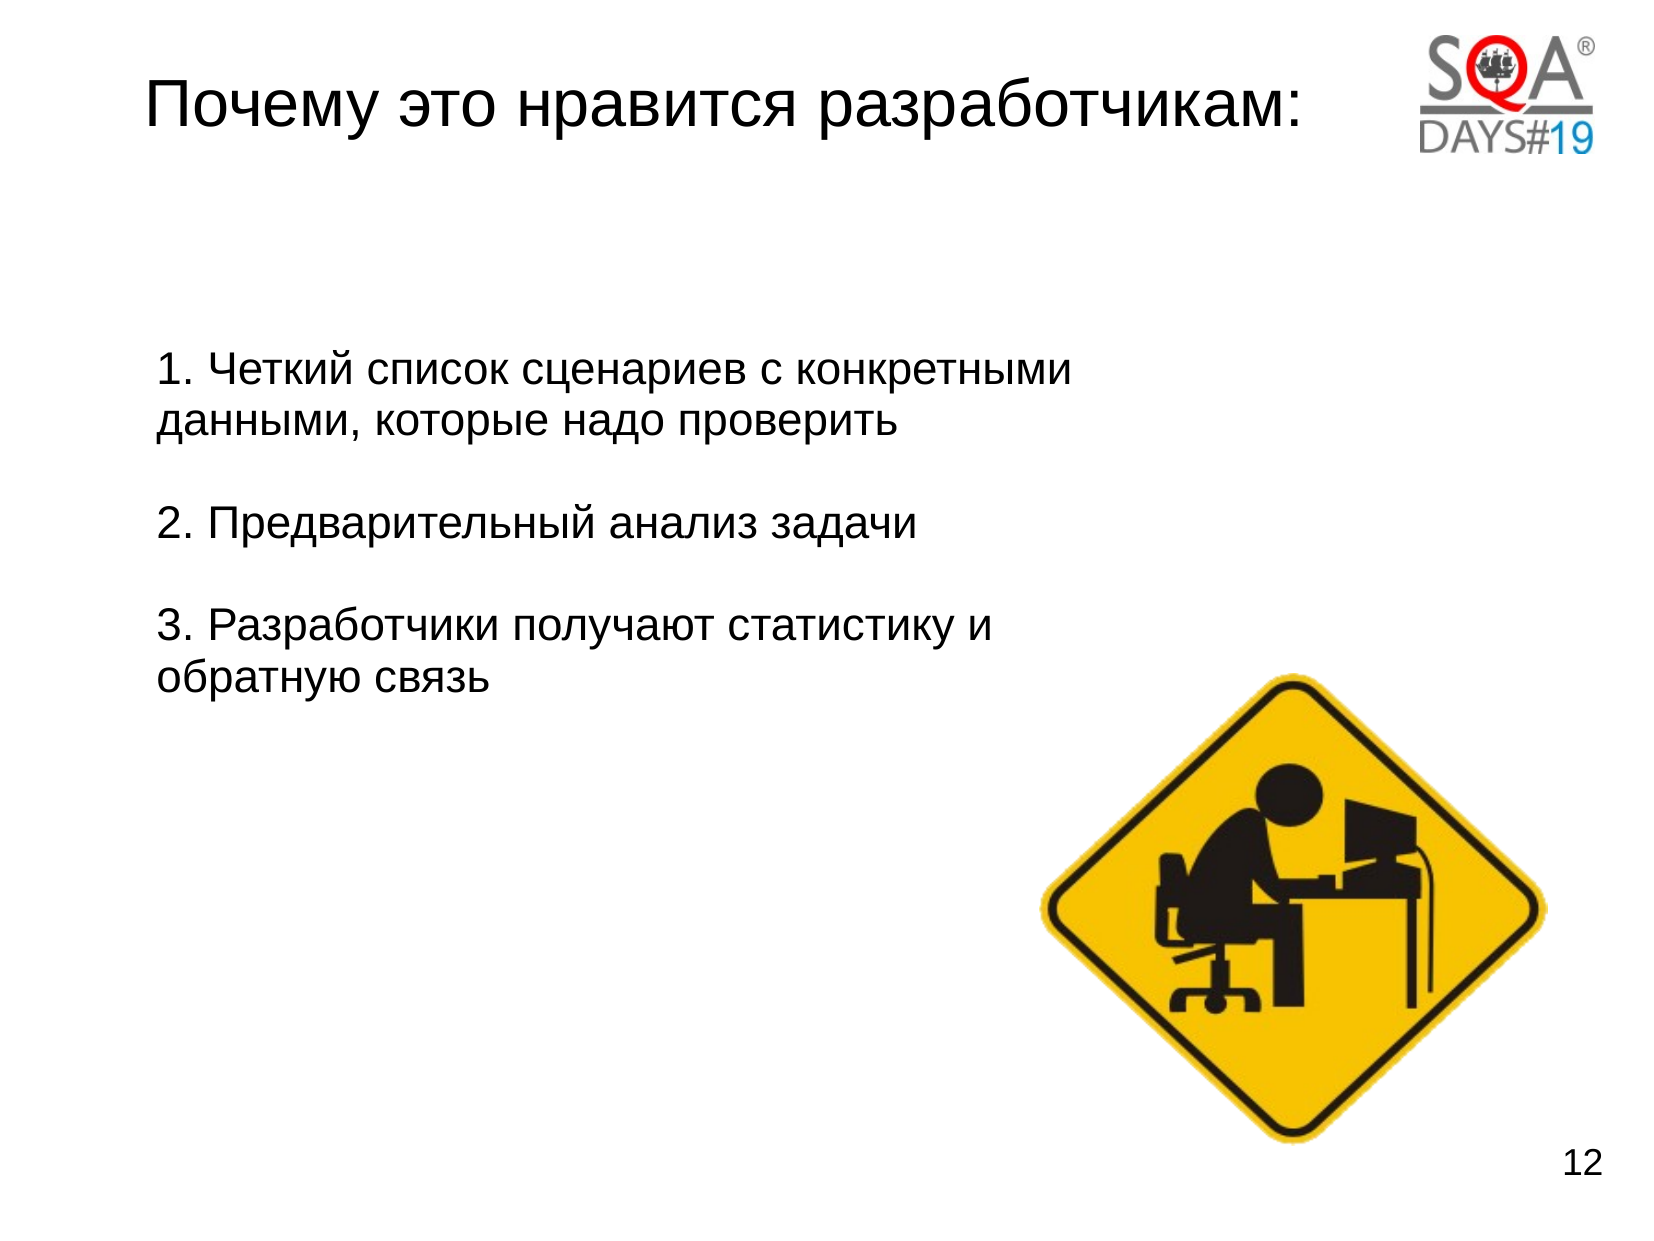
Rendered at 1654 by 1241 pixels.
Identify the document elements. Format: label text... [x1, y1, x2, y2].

text_box 12 [1547, 1134, 1630, 1234]
text_box Почему это нравится разработчикам: [129, 59, 1347, 224]
text_box 1. Четкий список сценариев с конкретными данными, которые надо проверить 2. Предварительный анализ задачи 3. Разработчики получают статистику и обратную связь [141, 293, 1205, 1241]
picture [1420, 35, 1595, 154]
picture [1205, 673, 1548, 1146]
